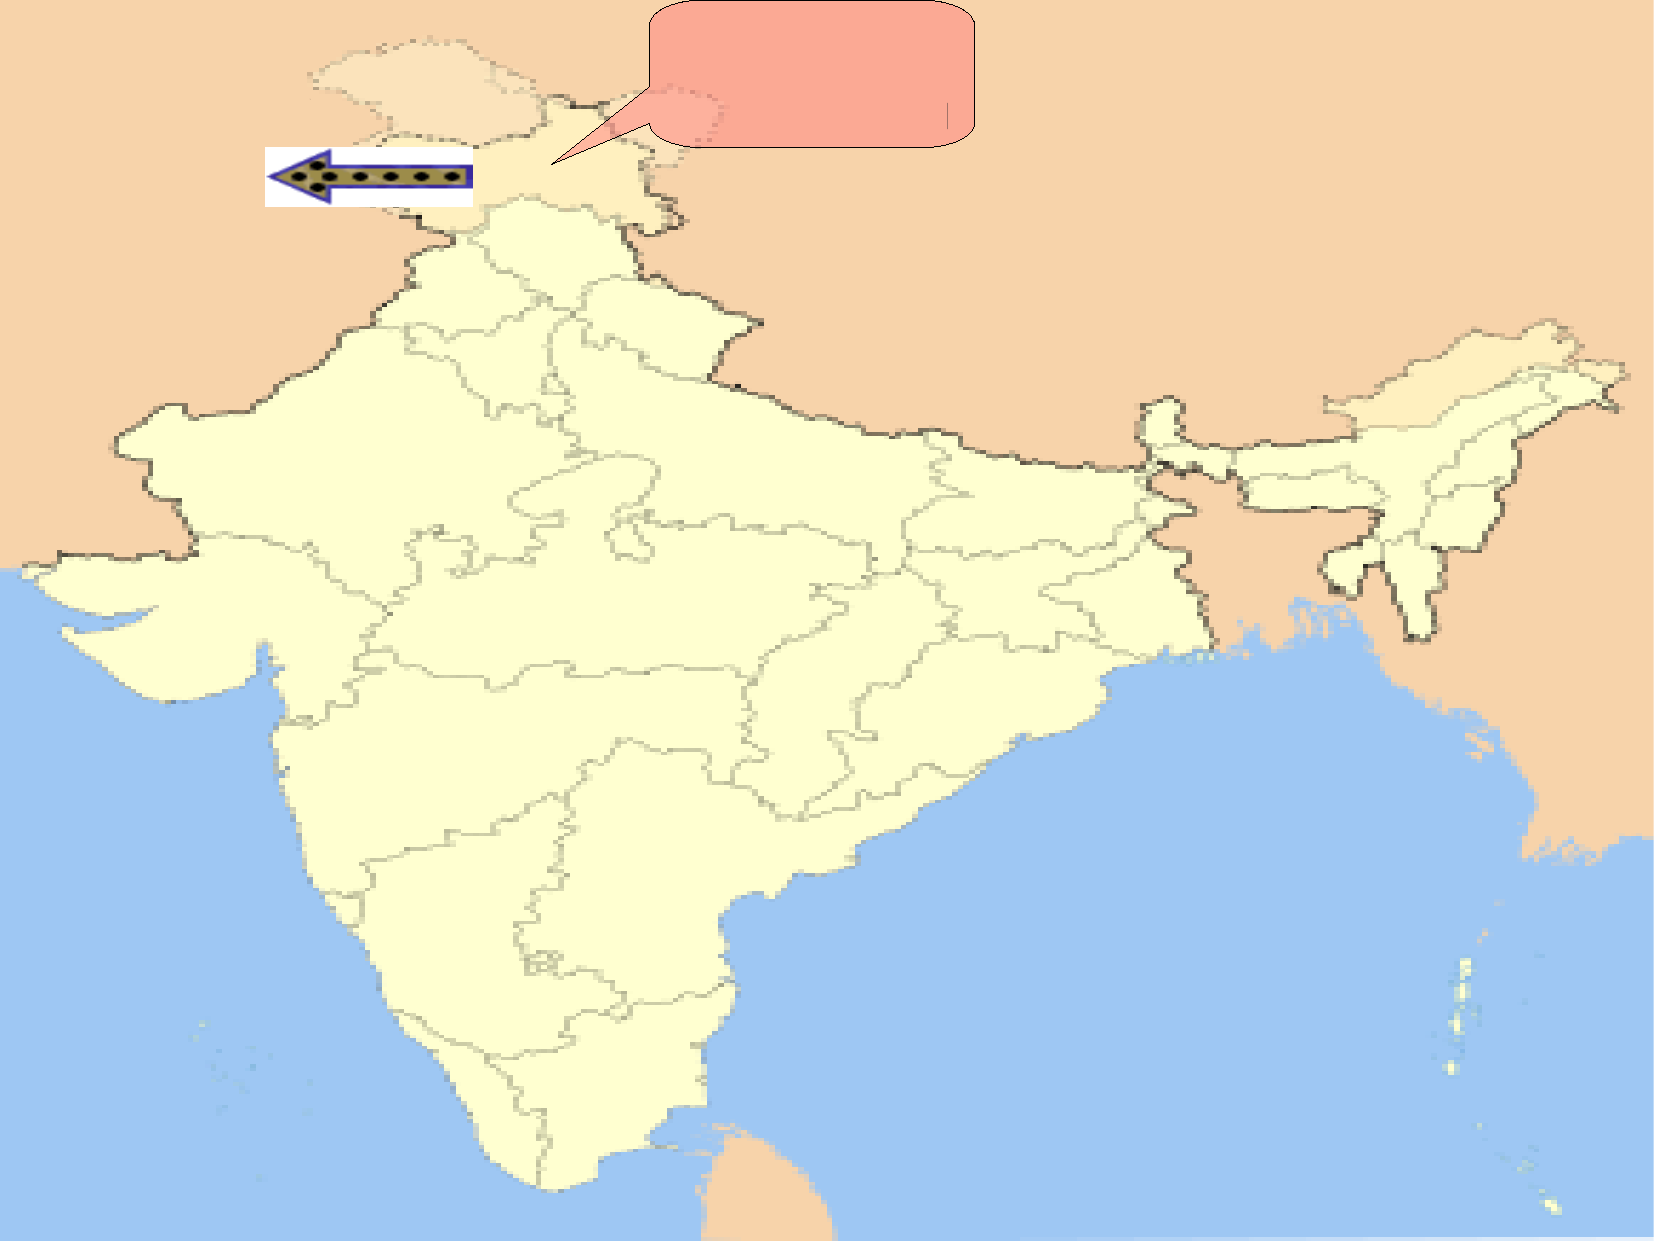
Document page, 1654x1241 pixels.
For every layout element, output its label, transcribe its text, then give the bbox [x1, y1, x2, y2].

text_box JAMMU AND KASHMIR [551, 0, 975, 165]
text_box Srinagar [147, 63, 325, 163]
picture [0, 0, 1654, 1241]
